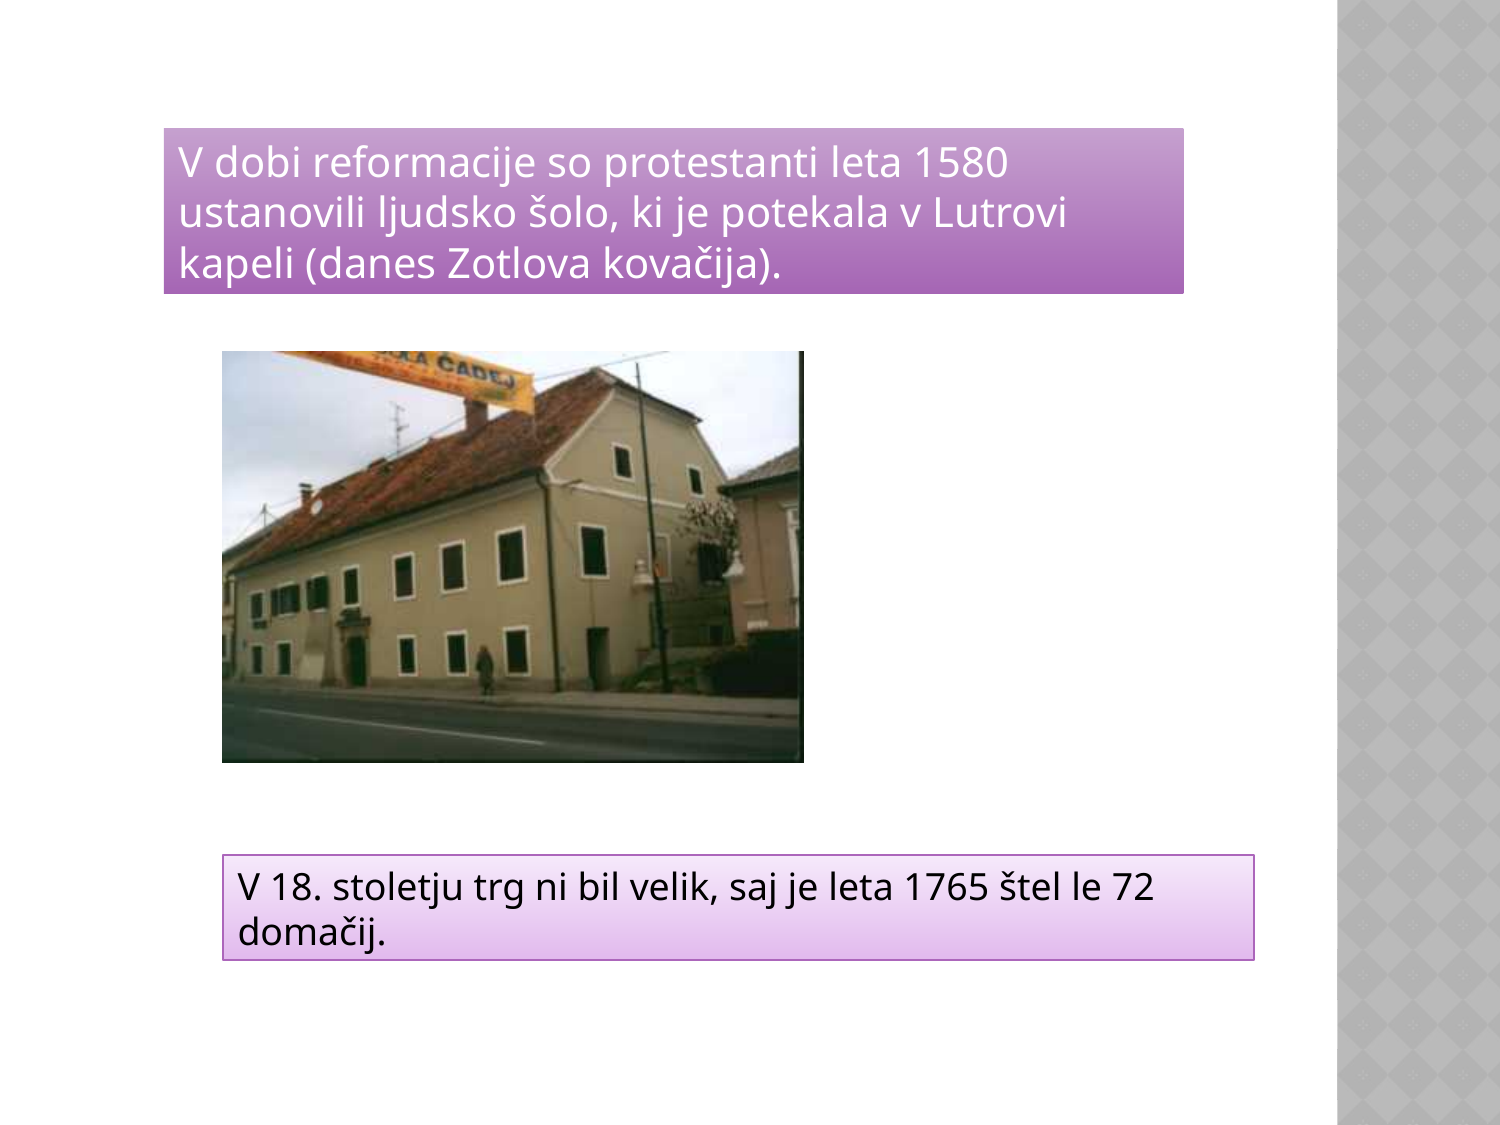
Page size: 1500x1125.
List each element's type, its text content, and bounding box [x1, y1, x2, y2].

text_box V dobi reformacije so protestanti leta 1580 ustanovili ljudsko šolo, ki je potekala v Lutrovi kapeli (danes Zotlova kovačija). [163, 128, 1184, 294]
text_box V 18. stoletju trg ni bil velik, saj je leta 1765 štel le 72 domačij. [222, 855, 1254, 961]
picture [222, 351, 804, 763]
